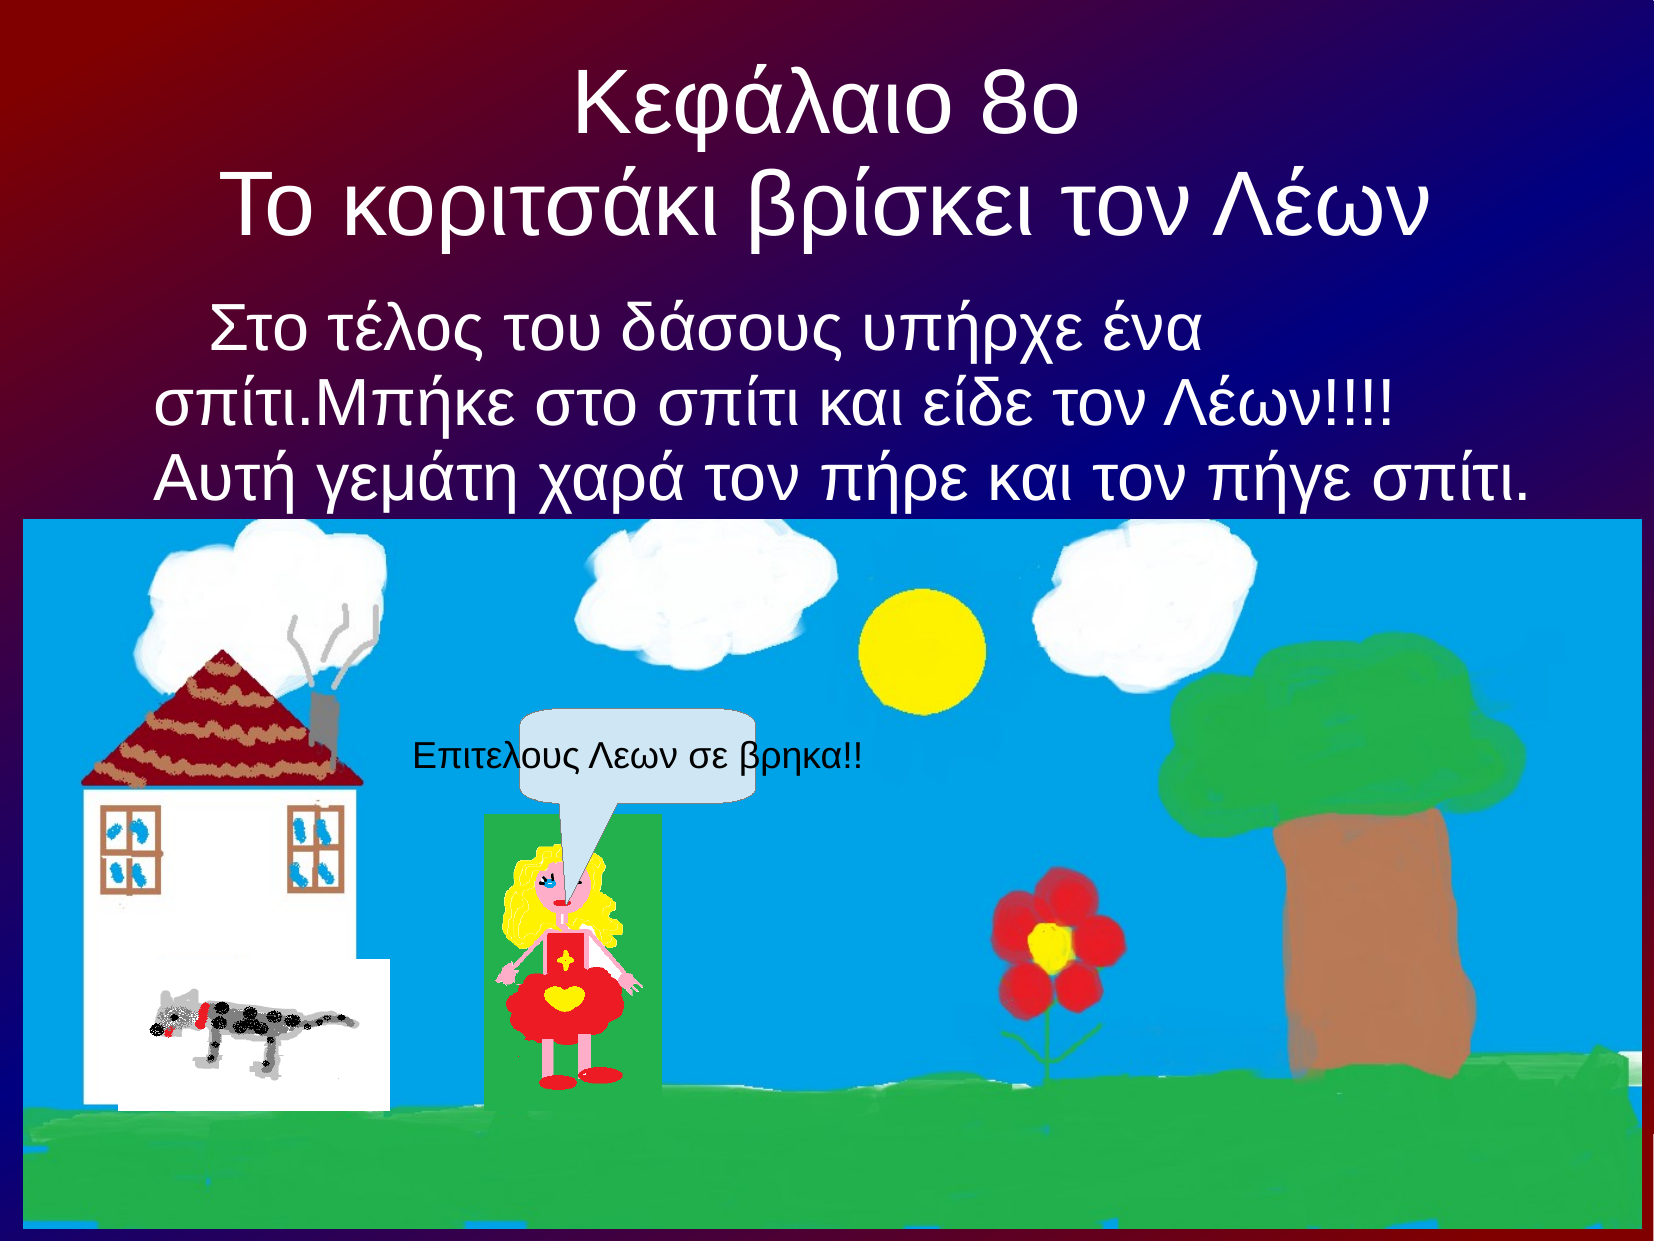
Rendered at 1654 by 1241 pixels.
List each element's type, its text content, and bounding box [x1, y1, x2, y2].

title Κεφάλαιο 8ο Το κοριτσάκι βρίσκει τον Λέων [82, 49, 1571, 257]
text_box Επιτελους Λεων σε βρηκα!! [519, 708, 756, 906]
picture [858, 588, 987, 716]
picture [23, 519, 1642, 1229]
picture [575, 519, 838, 671]
list Στο τέλος του δάσους υπήρχε ένα σπίτι.Μπήκε στο σπίτι και είδε τον Λέων!!!!Αυτή γεμάτη χαρά τον πήρε και τον πήγε σπίτι. [82, 290, 1538, 519]
picture [1032, 519, 1258, 694]
